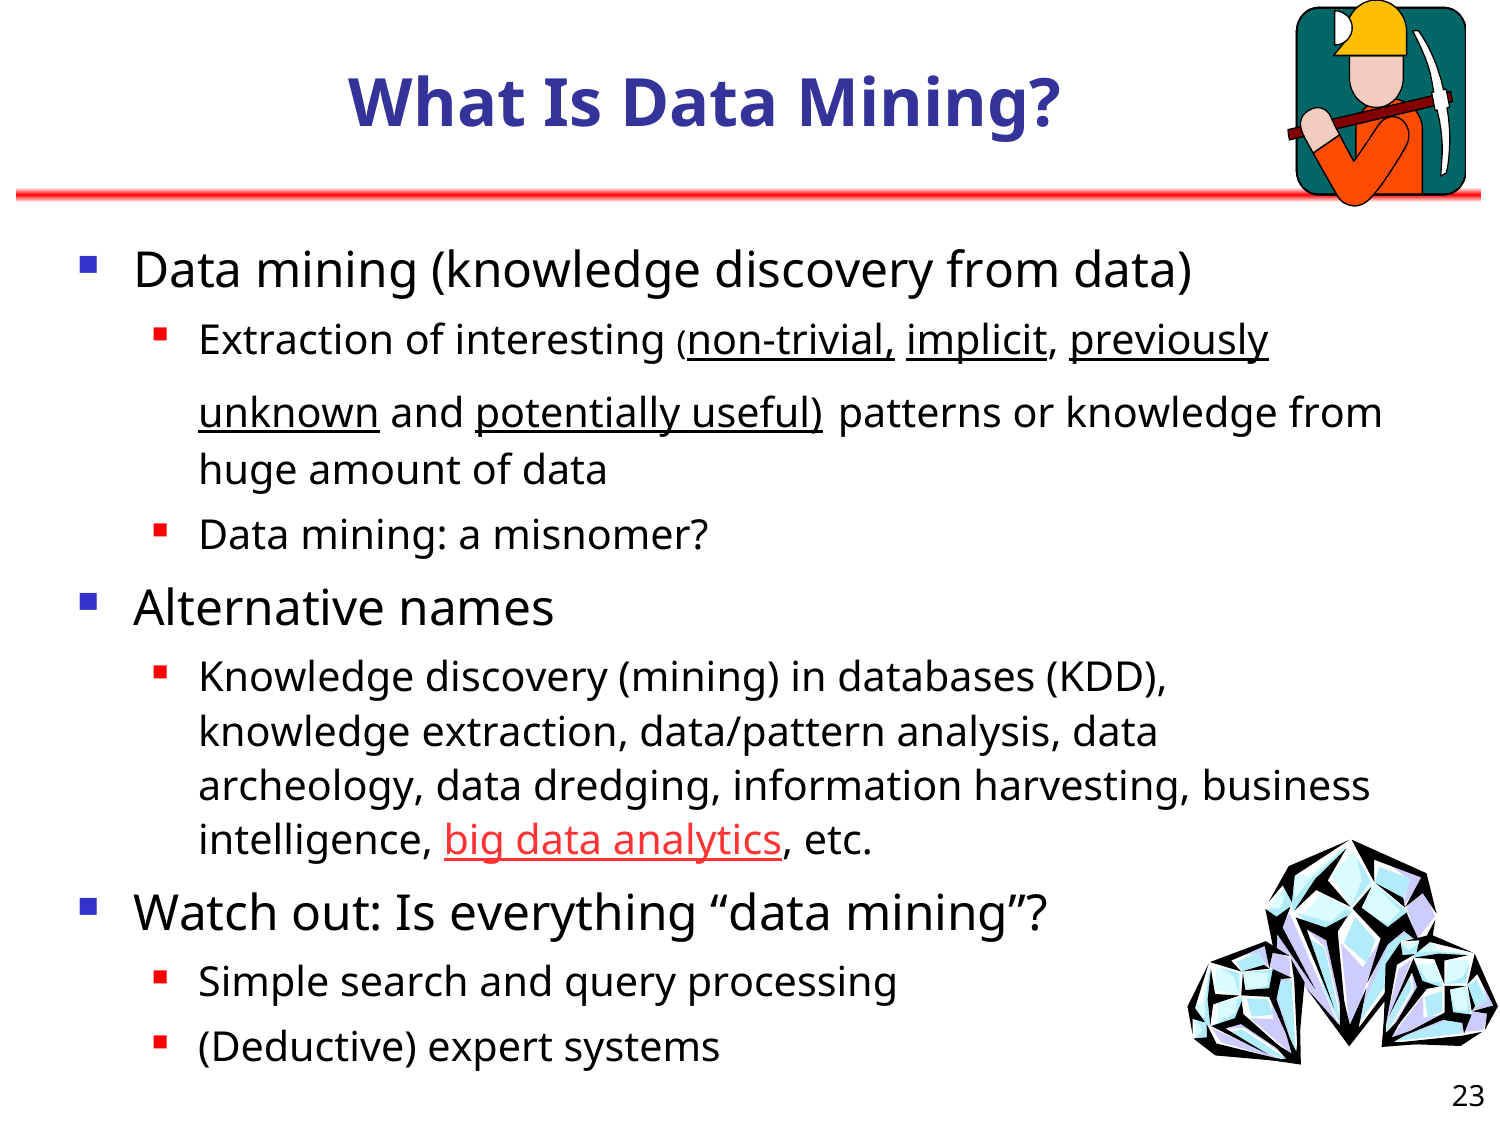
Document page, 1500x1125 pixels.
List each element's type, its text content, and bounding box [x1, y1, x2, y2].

list Data mining (knowledge discovery from data) Extraction of interesting (non-trivial, implicit, previously unknown and potentially useful) patterns or knowledge from huge amount of data Data mining: a misnomer? Alternative names Knowledge discovery (mining) in databases (KDD), knowledge extraction, data/pattern analysis, data archeology, data dredging, information harvesting, business intelligence, big data analytics, etc. Watch out: Is everything “data mining”? Simple search and query processing (Deductive) expert systems [62, 224, 1400, 1087]
text_box <number> [1187, 1067, 1500, 1125]
picture [1287, 0, 1466, 213]
picture [1187, 837, 1500, 1067]
title What Is Data Mining? [147, 49, 1263, 151]
